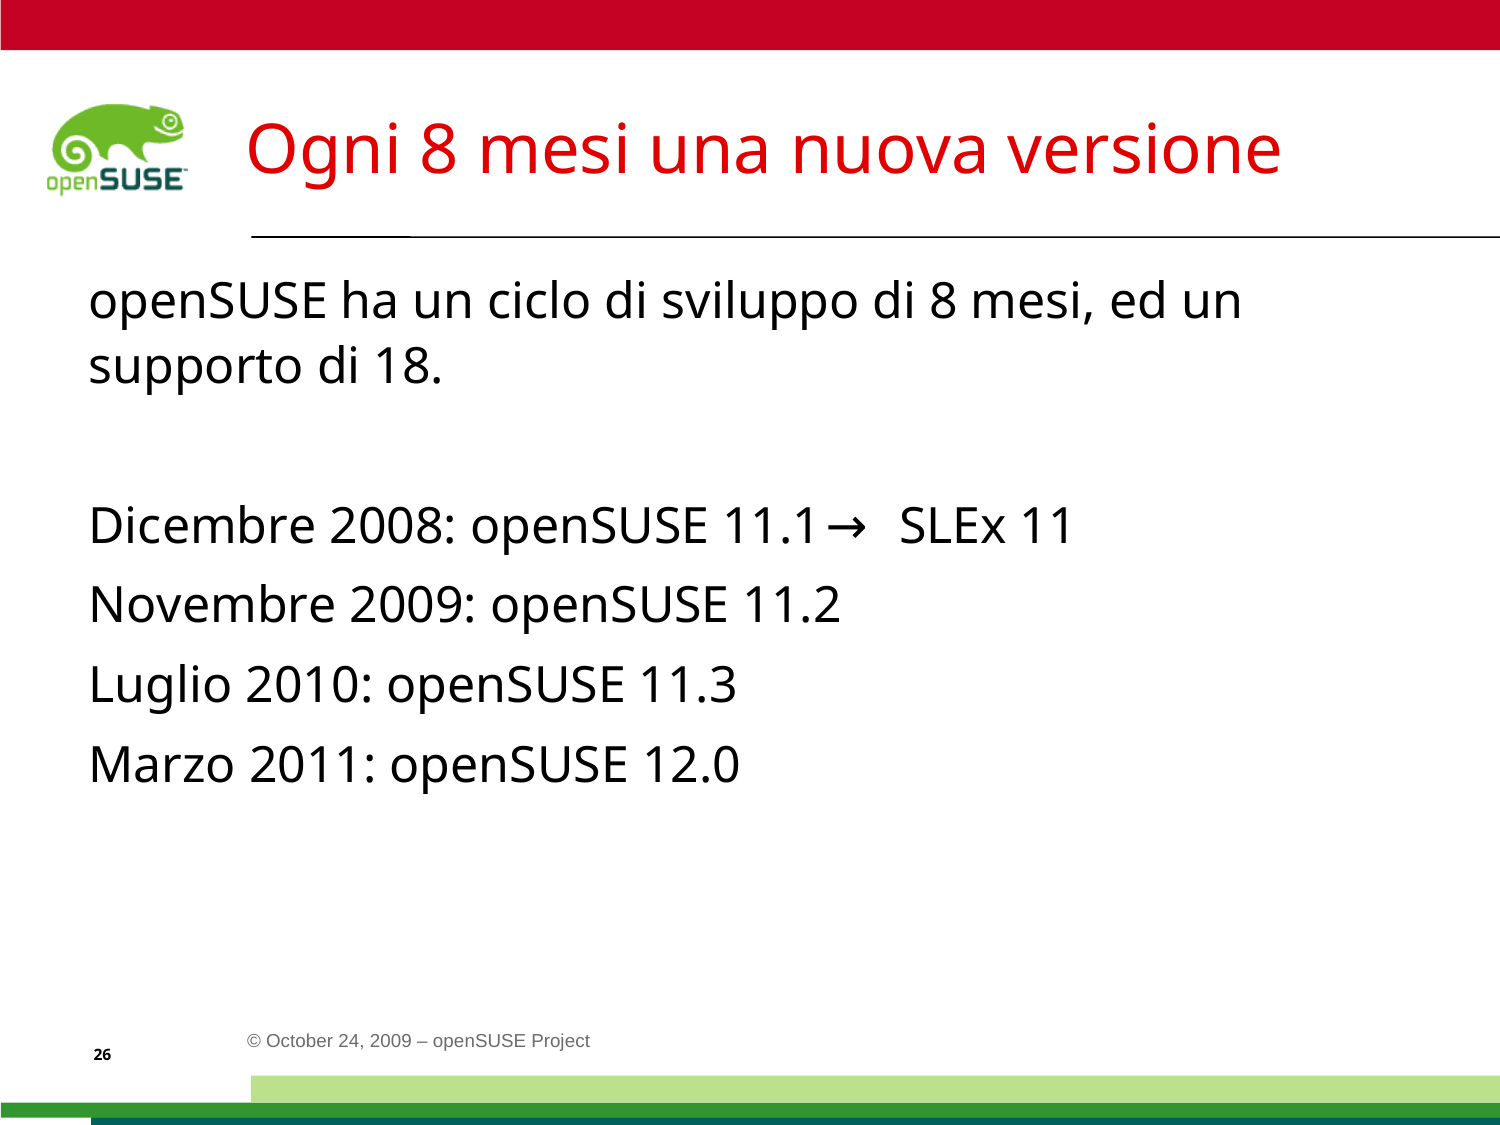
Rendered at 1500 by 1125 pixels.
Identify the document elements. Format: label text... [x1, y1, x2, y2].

list openSUSE ha un ciclo di sviluppo di 8 mesi, ed un supporto di 18. Dicembre 2008: openSUSE 11.1 → SLEx 11 Novembre 2009: openSUSE 11.2 Luglio 2010: openSUSE 11.3 Marzo 2011: openSUSE 12.0 [88, 265, 1447, 1022]
title Ogni 8 mesi una nuova versione [245, 68, 1408, 231]
picture [47, 104, 188, 197]
